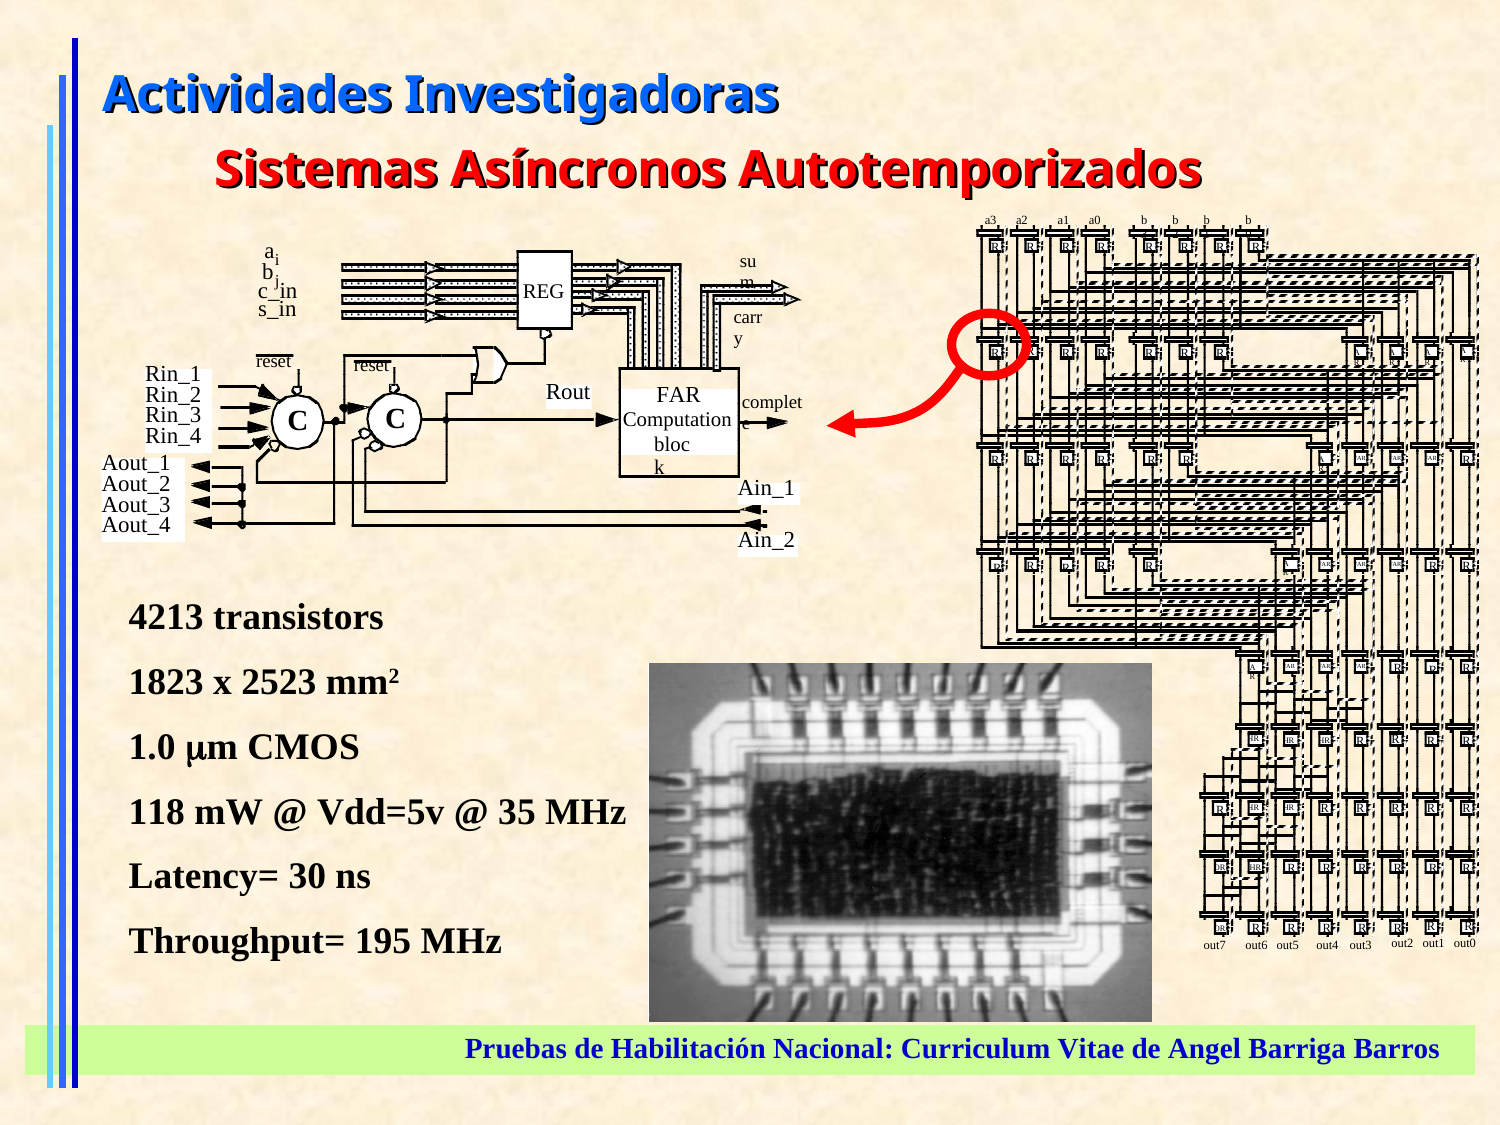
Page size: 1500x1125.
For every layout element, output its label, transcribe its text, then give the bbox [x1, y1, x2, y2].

text_box R [1145, 559, 1154, 574]
text_box reset [353, 354, 390, 360]
text_box Sistemas Asíncronos Autotemporizados [199, 124, 1217, 209]
text_box R [1462, 559, 1471, 574]
text_box [220, 402, 271, 415]
text_box FAR [1353, 454, 1367, 462]
text_box reset [255, 350, 292, 354]
text_box R [1251, 921, 1261, 936]
text_box Rin_4 [145, 423, 202, 449]
picture [0, 0, 1500, 1125]
text_box HR [1247, 802, 1260, 812]
text_box [101, 458, 185, 542]
text_box R [1147, 452, 1156, 467]
text_box R [1029, 344, 1035, 359]
text_box R [1287, 921, 1296, 936]
text_box R [1251, 240, 1261, 255]
text_box R [1428, 559, 1438, 574]
text_box reset [353, 363, 390, 376]
text_box HR [1249, 863, 1262, 873]
text_box s_in [258, 304, 297, 322]
text_box R [1393, 921, 1402, 936]
text_box c_in [258, 277, 298, 304]
text_box R [1393, 661, 1402, 676]
text_box R [991, 346, 1000, 361]
text_box out3 [1349, 938, 1373, 953]
text_box Rin_2 [145, 381, 202, 402]
text_box reset [255, 357, 292, 372]
text_box R [1180, 346, 1190, 361]
text_box FAR [1389, 454, 1402, 462]
text_box R [1145, 346, 1154, 361]
text_box R [1097, 346, 1106, 361]
text_box b1 [1203, 213, 1216, 242]
text_box complete [741, 392, 811, 434]
text_box R [1462, 452, 1471, 467]
text_box R [1061, 240, 1071, 255]
text_box R [1391, 800, 1400, 815]
text_box R [1462, 800, 1471, 815]
text_box AR [1389, 348, 1401, 367]
text_box AR [1249, 663, 1262, 682]
text_box R [1287, 861, 1296, 876]
text_box [976, 225, 1479, 937]
text_box b2 [1172, 213, 1185, 242]
text_box R [1462, 861, 1471, 876]
text_box [1009, 331, 1021, 358]
text_box [145, 369, 212, 453]
text_box Rin_3 [145, 402, 202, 423]
text_box a1 [1057, 213, 1070, 228]
text_box Rin_1 [145, 360, 202, 381]
text_box a0 [1088, 213, 1101, 228]
text_box AR [1353, 348, 1366, 367]
text_box sum [739, 250, 771, 293]
text_box R [1061, 346, 1071, 361]
text_box carry [733, 306, 772, 349]
text_box R [1322, 921, 1332, 936]
text_box R [1026, 240, 1035, 255]
text_box R [1061, 561, 1071, 576]
text_box R [1464, 919, 1473, 934]
text_box a2 [1016, 213, 1028, 228]
text_box R [1462, 734, 1471, 749]
text_box R [1097, 559, 1106, 574]
text_box [191, 479, 210, 492]
text_box [737, 535, 799, 557]
text_box [191, 496, 210, 509]
text_box R [1355, 800, 1365, 815]
text_box R [1355, 734, 1365, 749]
text_box AR [1318, 454, 1330, 474]
text_box R [1426, 919, 1436, 934]
text_box out2 [1391, 936, 1415, 951]
text_box R [1428, 861, 1438, 876]
text_box HR [1282, 736, 1295, 746]
text_box FAR [1353, 561, 1367, 568]
text_box R [991, 240, 1000, 255]
text_box R [1180, 240, 1190, 255]
text_box FAR [1353, 663, 1367, 671]
text_box Aout_4 [101, 512, 171, 538]
text_box out0 [1453, 936, 1477, 951]
text_box b3 [1141, 213, 1154, 242]
text_box b [262, 259, 274, 285]
text_box FAR [1318, 561, 1331, 568]
text_box R [1216, 346, 1225, 361]
text_box out4 [1316, 938, 1340, 953]
text_box out6 [1245, 938, 1269, 953]
text_box out7 [1203, 938, 1227, 953]
text_box R [1320, 800, 1329, 815]
text_box HR [1247, 734, 1260, 744]
text_box Ain_1 [737, 475, 796, 501]
text_box C [287, 404, 309, 437]
text_box R [1428, 663, 1438, 678]
text_box FAR [1318, 663, 1331, 671]
text_box R [1358, 921, 1367, 936]
text_box R [1026, 559, 1035, 574]
text_box [545, 385, 592, 409]
text_box R [1426, 734, 1436, 749]
text_box out1 [1422, 936, 1446, 951]
text_box j [274, 271, 280, 291]
text_box FAR [1389, 561, 1402, 568]
text_box 4213 transistors 1823 x 2523 mm2 1.0 m CMOS 118 mW @ Vdd=5v @ 35 MHz Latency= 30 ns Throughput= 195 MHz [113, 588, 642, 970]
text_box Rout [545, 379, 591, 406]
text_box a [264, 238, 275, 259]
text_box FAR [656, 381, 701, 408]
text_box R [1145, 242, 1154, 255]
text_box out5 [1276, 938, 1300, 953]
text_box R [1097, 452, 1106, 467]
text_box R [1216, 240, 1225, 255]
text_box AR [1460, 346, 1472, 365]
text_box Ain_2 [737, 527, 796, 553]
text_box R [1216, 802, 1225, 817]
text_box i [274, 250, 280, 270]
text_box C [385, 402, 407, 435]
text_box [218, 421, 269, 434]
text_box R [1426, 800, 1436, 815]
text_box b0 [1245, 213, 1258, 242]
text_box R [991, 452, 1000, 467]
text_box [976, 225, 1008, 312]
text_box HR [1318, 736, 1331, 746]
text_box Actividades Investigadoras [87, 49, 794, 134]
text_box OR [1213, 923, 1226, 933]
text_box R [1393, 861, 1402, 876]
text_box [193, 250, 803, 530]
text_box Aout_2 [101, 471, 171, 491]
text_box Aout_1 [101, 450, 171, 471]
text_box HR [1282, 802, 1295, 812]
text_box [191, 460, 210, 474]
text_box FAR [1282, 663, 1296, 671]
text_box FAR [1424, 454, 1437, 462]
text_box a3 [984, 213, 997, 228]
text_box AR [1282, 559, 1295, 578]
text_box OR [1213, 863, 1226, 873]
text_box R [1182, 452, 1192, 467]
text_box Aout_3 [101, 491, 171, 512]
text_box [1247, 242, 1251, 253]
text_box R [1322, 861, 1332, 876]
text_box [976, 319, 1015, 370]
text_box Computation [622, 408, 737, 432]
text_box R [1097, 240, 1106, 255]
text_box AR [1424, 348, 1437, 367]
text_box R [1061, 452, 1071, 467]
text_box R [1026, 452, 1035, 467]
text_box REG [522, 279, 565, 303]
text_box R [1462, 661, 1471, 676]
text_box R [993, 561, 1002, 576]
text_box block [654, 433, 701, 475]
text_box R [1391, 731, 1400, 747]
text_box R [1358, 861, 1367, 876]
